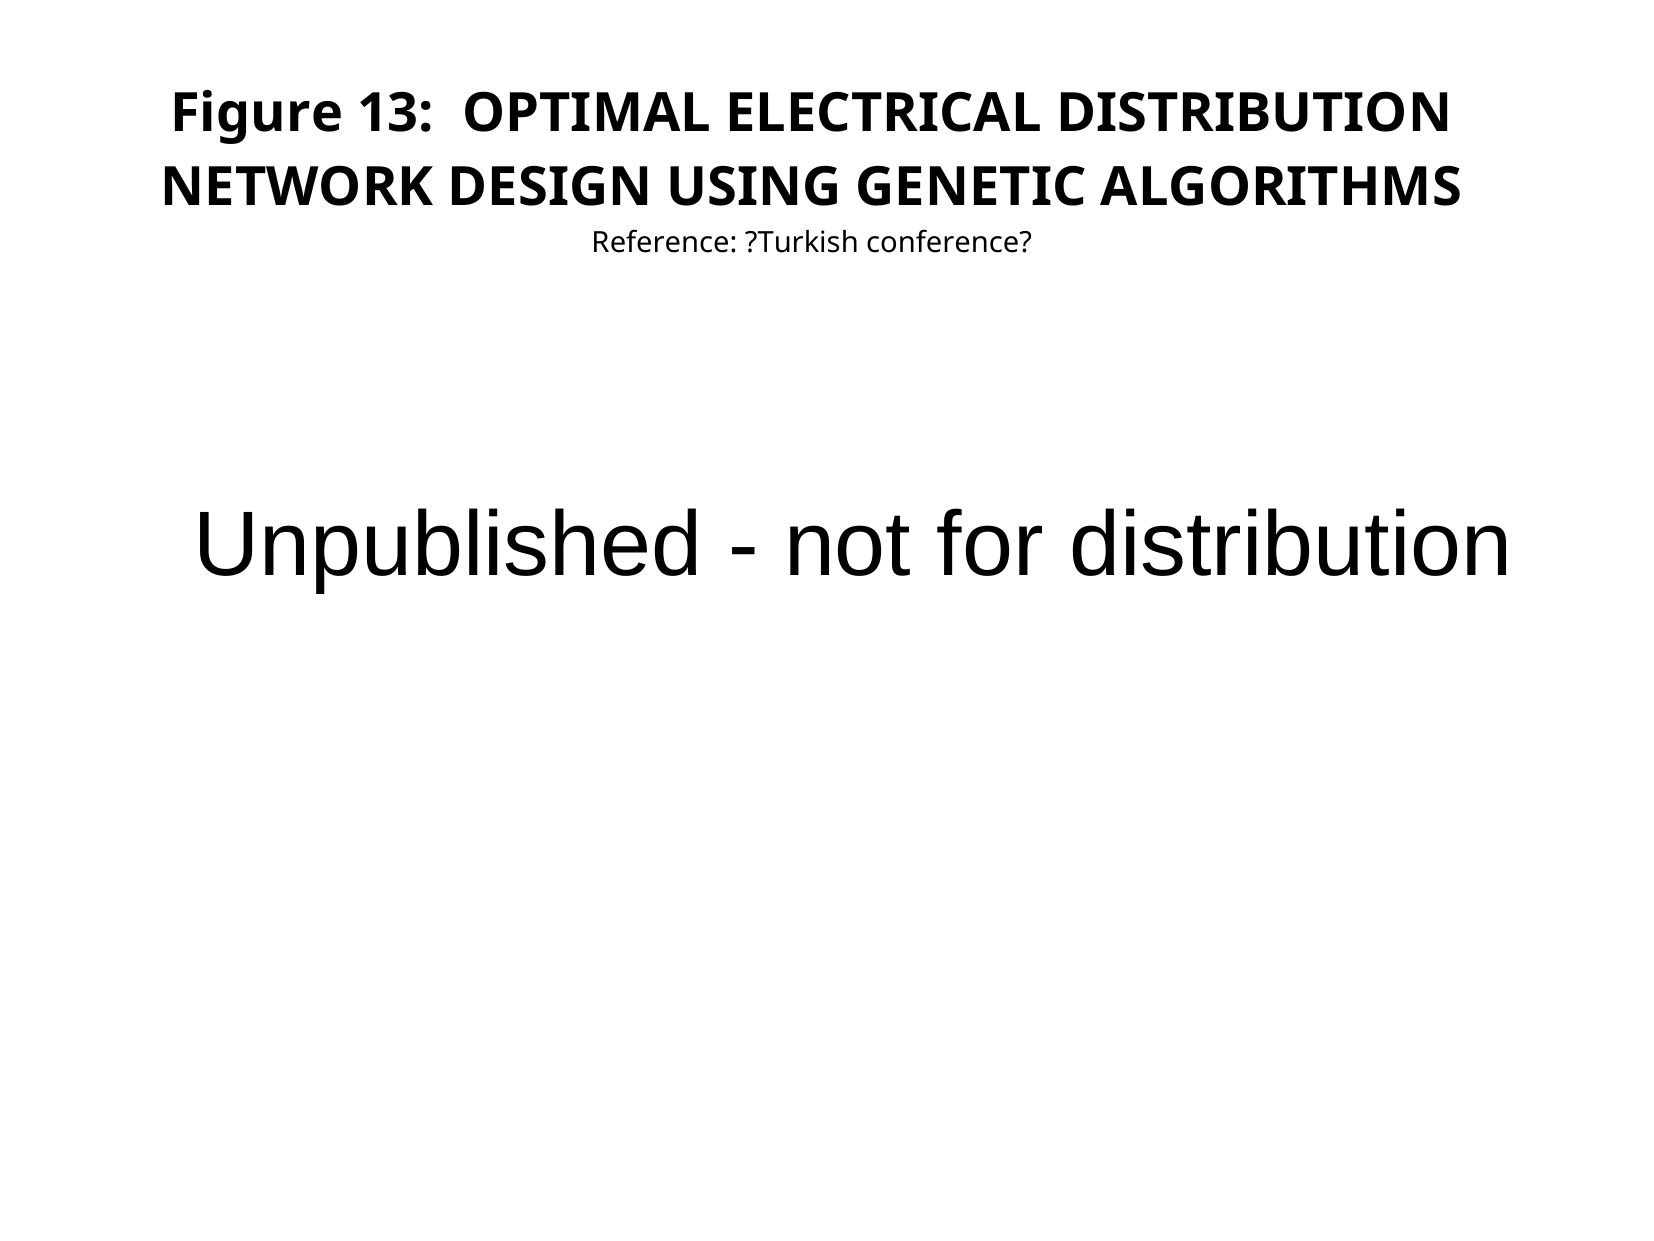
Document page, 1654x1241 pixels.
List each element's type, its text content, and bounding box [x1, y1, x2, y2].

title Unpublished - not for distribution [147, 442, 1560, 651]
text_box Figure 13: OPTIMAL ELECTRICAL DISTRIBUTION NETWORK DESIGN USING GENETIC ALGORITHMS Reference: ?Turkish conference? [88, 66, 1536, 237]
